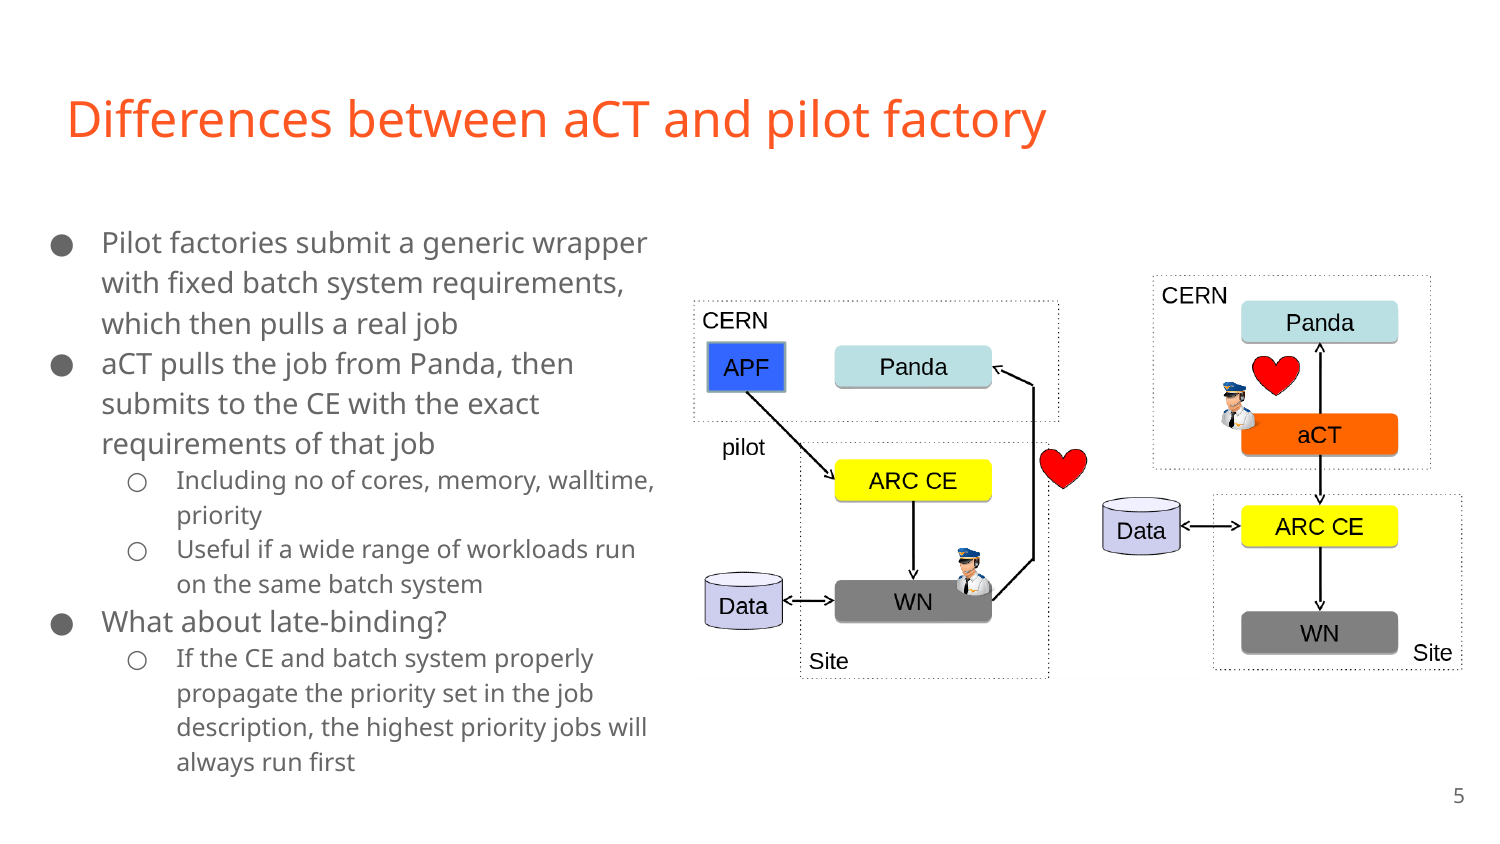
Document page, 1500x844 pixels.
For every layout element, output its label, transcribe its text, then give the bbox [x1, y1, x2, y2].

slide_number <number> [1389, 764, 1480, 830]
title Differences between aCT and pilot factory [51, 72, 1449, 167]
list Pilot factories submit a generic wrapper with fixed batch system requirements, which then pulls a real job aCT pulls the job from Panda, then submits to the CE with the exact requirements of that job Including no of cores, memory, walltime, priority Useful if a wide range of workloads run on the same batch system What about late-binding? If the CE and batch system properly propagate the priority set in the job description, the highest priority jobs will always run first [11, 204, 683, 742]
picture [673, 253, 1473, 679]
